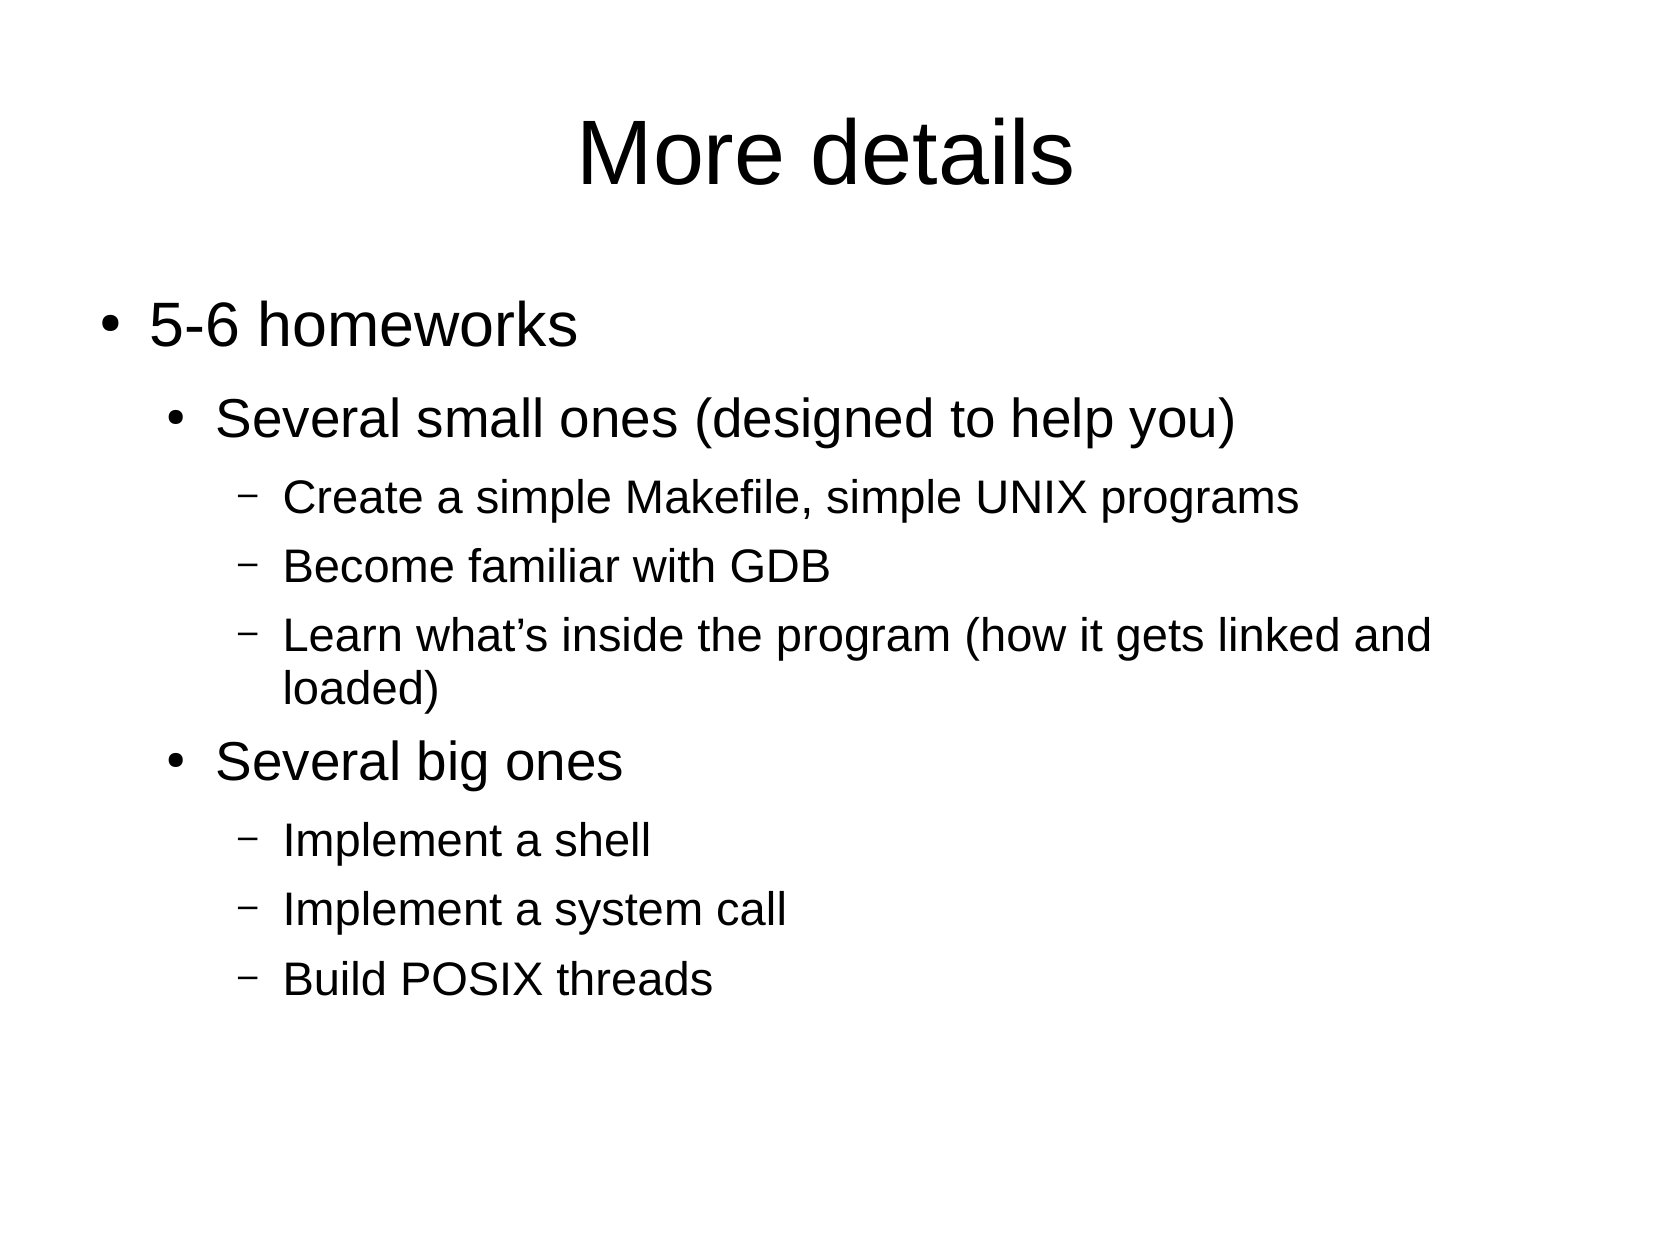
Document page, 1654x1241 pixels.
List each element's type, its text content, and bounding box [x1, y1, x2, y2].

title More details [82, 49, 1571, 257]
list 5-6 homeworks Several small ones (designed to help you) Create a simple Makefile, simple UNIX programs Become familiar with GDB Learn what’s inside the program (how it gets linked and loaded) Several big ones Implement a shell Implement a system call Build POSIX threads [82, 290, 1571, 1010]
